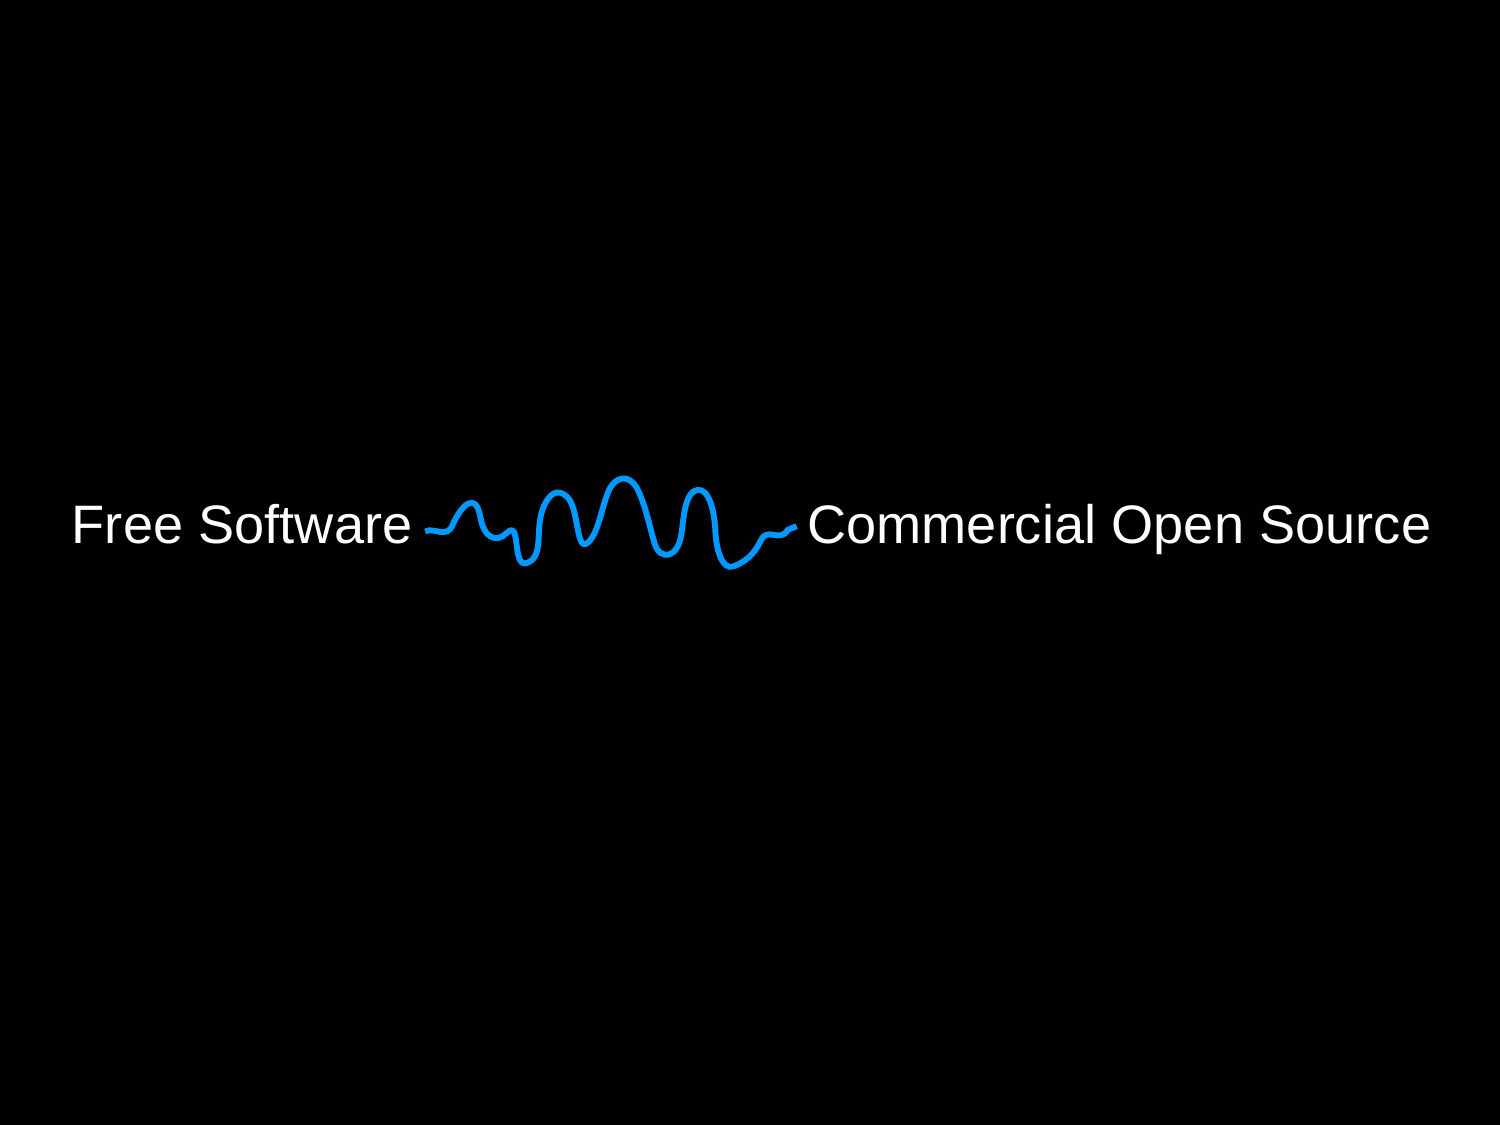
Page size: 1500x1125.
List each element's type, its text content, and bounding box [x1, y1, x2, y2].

text_box Commercial Open Source [792, 493, 1447, 562]
text_box Free Software [57, 493, 428, 562]
text_box [0, 0, 1500, 1125]
